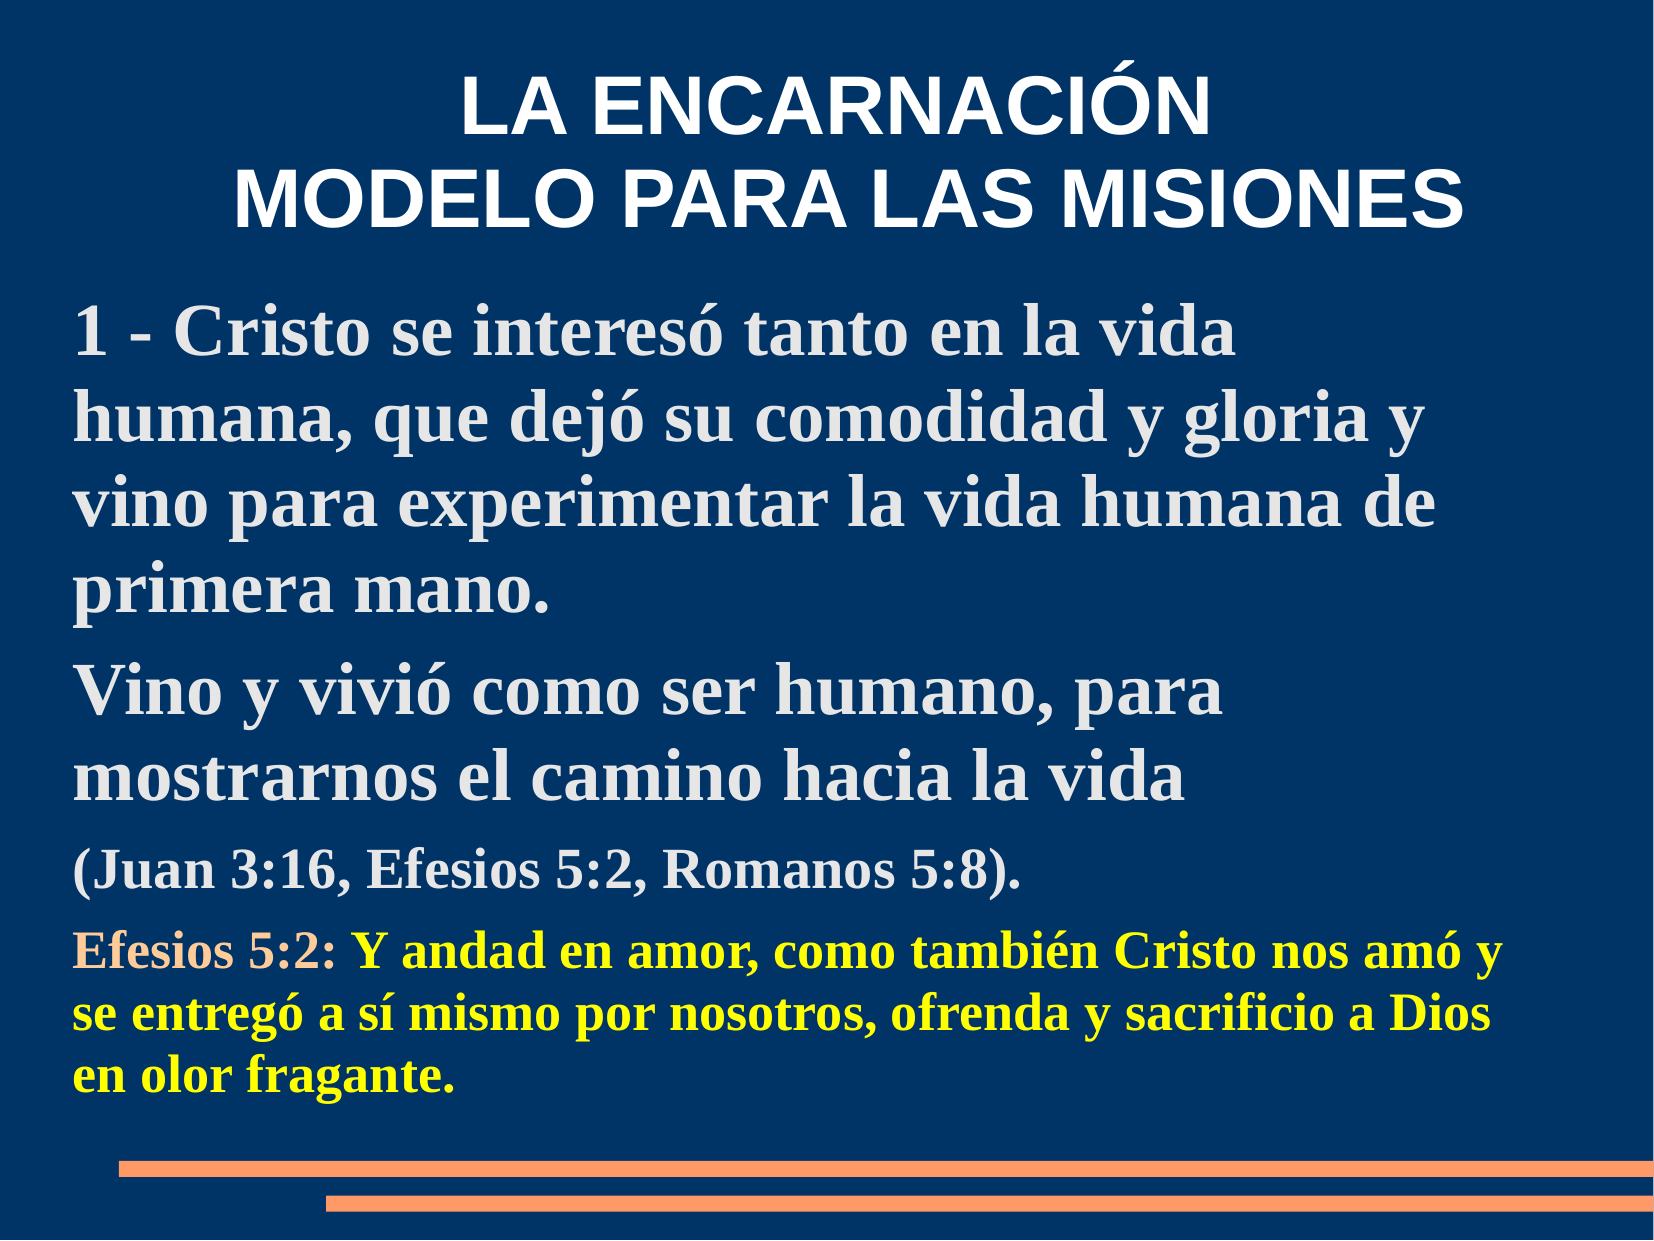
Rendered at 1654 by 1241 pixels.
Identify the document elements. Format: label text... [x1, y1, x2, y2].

title LA ENCARNACIÓN MODELO PARA LAS MISIONES [121, 46, 1534, 254]
list 1 - Cristo se interesó tanto en la vida humana, que dejó su comodidad y gloria y vino para experimentar la vida humana de primera mano. Vino y vivió como ser humano, para mostrarnos el camino hacia la vida (Juan 3:16, Efesios 5:2, Romanos 5:8). Efesios 5:2: Y andad en amor, como también Cristo nos amó y se entregó a sí mismo por nosotros, ofrenda y sacrificio a Dios en olor fragante. [72, 283, 1512, 1094]
